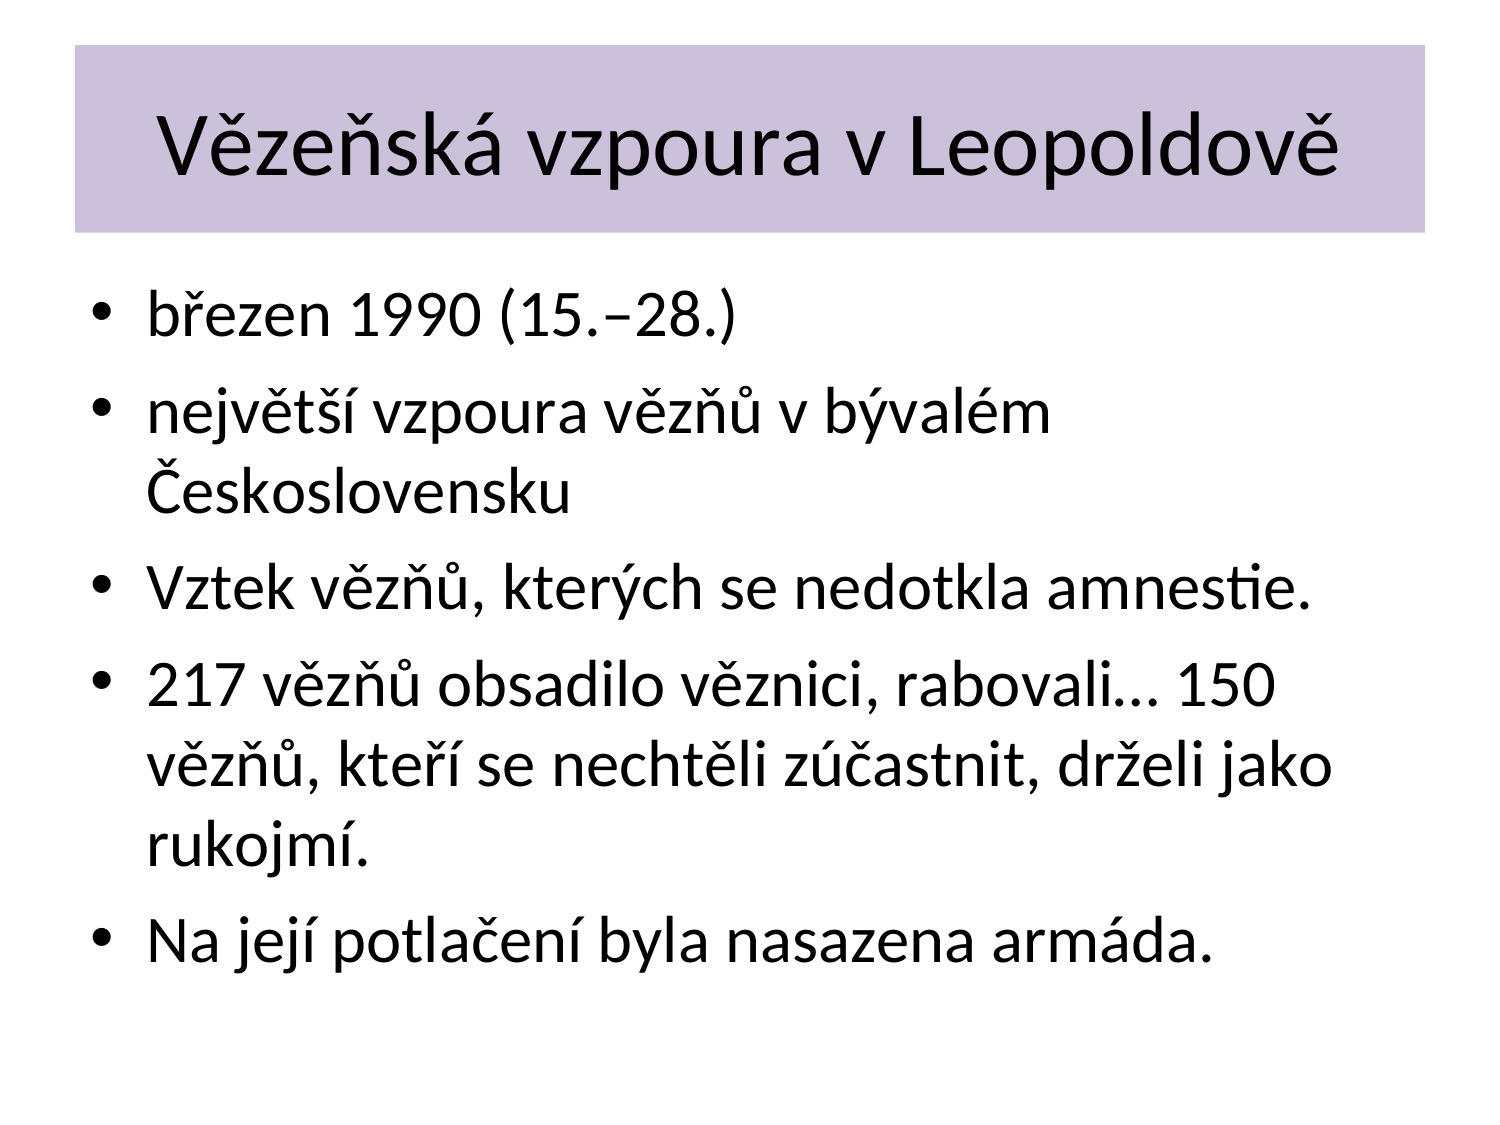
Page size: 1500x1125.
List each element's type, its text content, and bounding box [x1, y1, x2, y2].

title Vězeňská vzpoura v Leopoldově [75, 45, 1426, 233]
list březen 1990 (15.–28.) největší vzpoura vězňů v bývalém Československu Vztek vězňů, kterých se nedotkla amnestie. 217 vězňů obsadilo věznici, rabovali… 150 vězňů, kteří se nechtěli zúčastnit, drželi jako rukojmí. Na její potlačení byla nasazena armáda. [75, 262, 1426, 1081]
